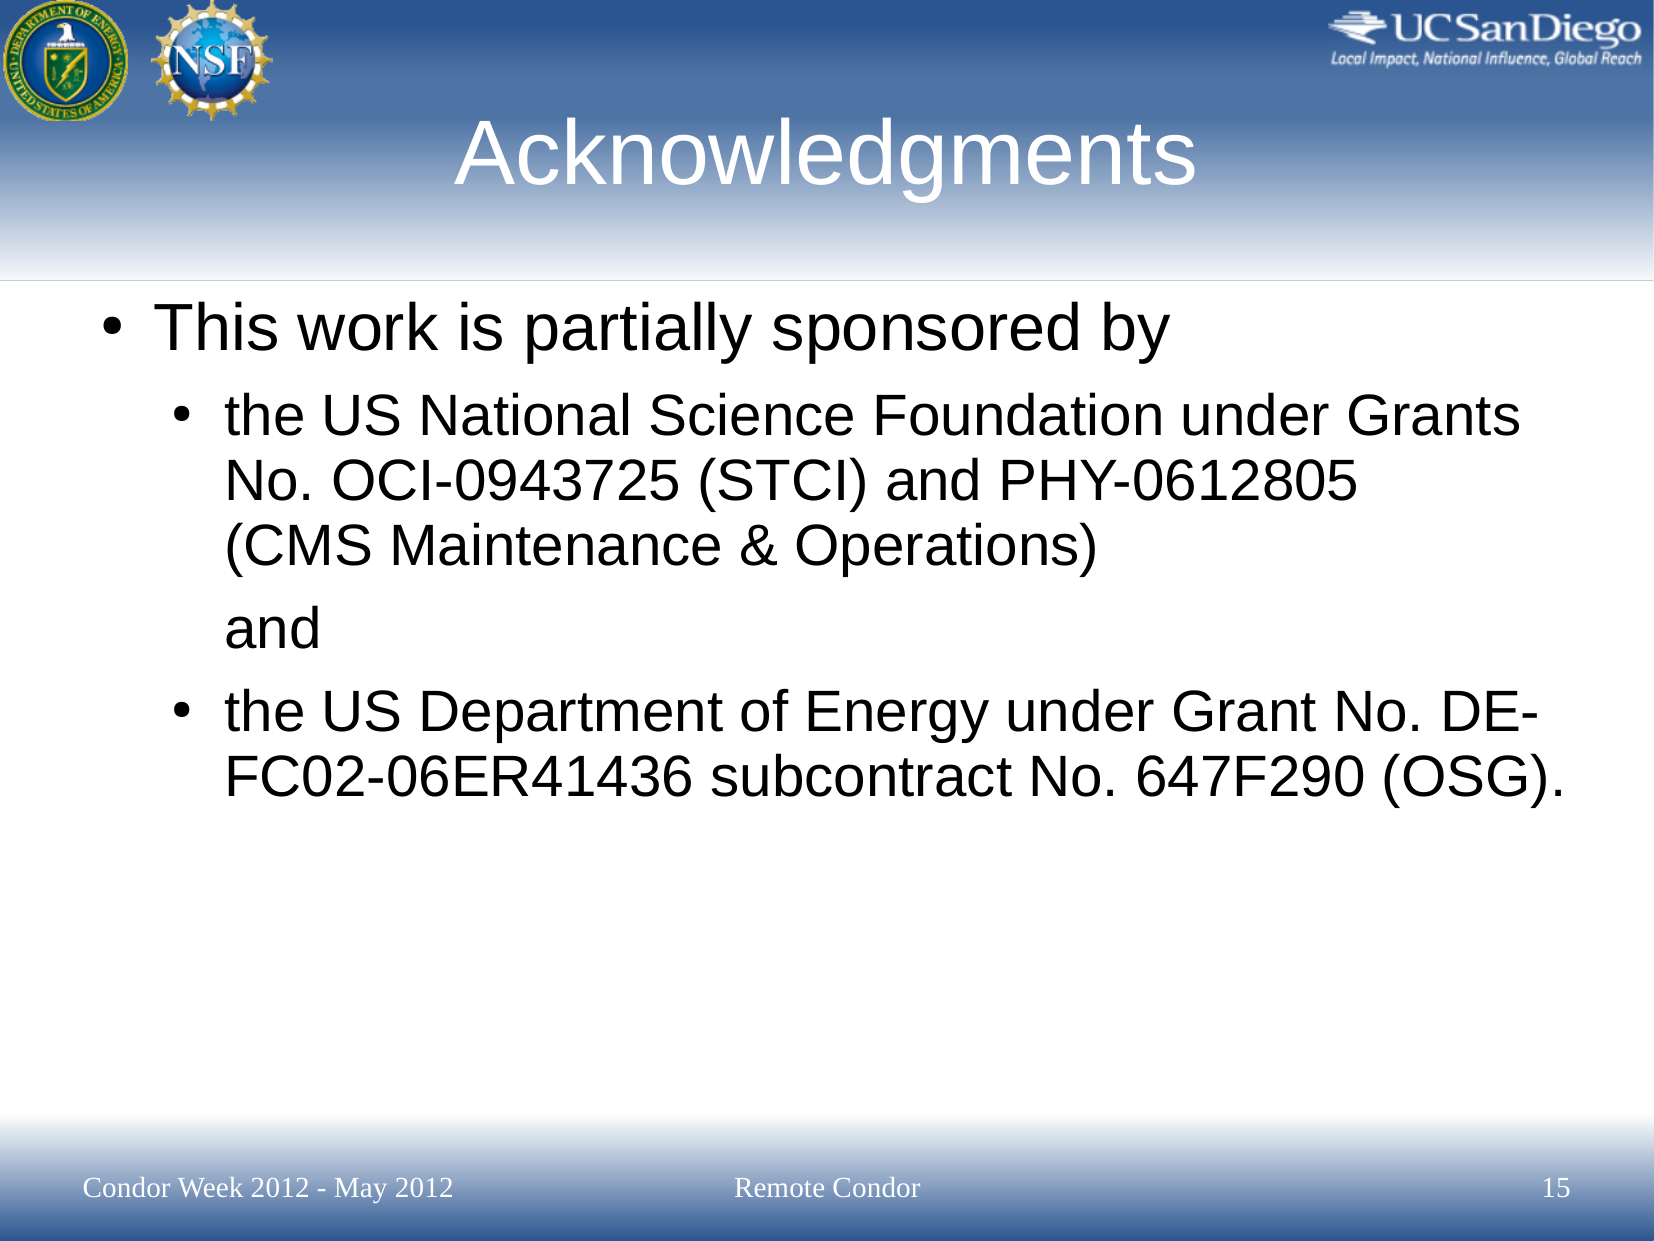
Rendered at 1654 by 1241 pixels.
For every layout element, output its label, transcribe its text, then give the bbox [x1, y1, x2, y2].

title Acknowledgments [82, 56, 1571, 250]
picture [0, 0, 1654, 288]
list This work is partially sponsored by the US National Science Foundation under Grants No. OCI-0943725 (STCI) and PHY-0612805 (CMS Maintenance & Operations) and the US Department of Energy under Grant No. DE-FC02-06ER41436 subcontract No. 647F290 (OSG). [82, 290, 1571, 1109]
